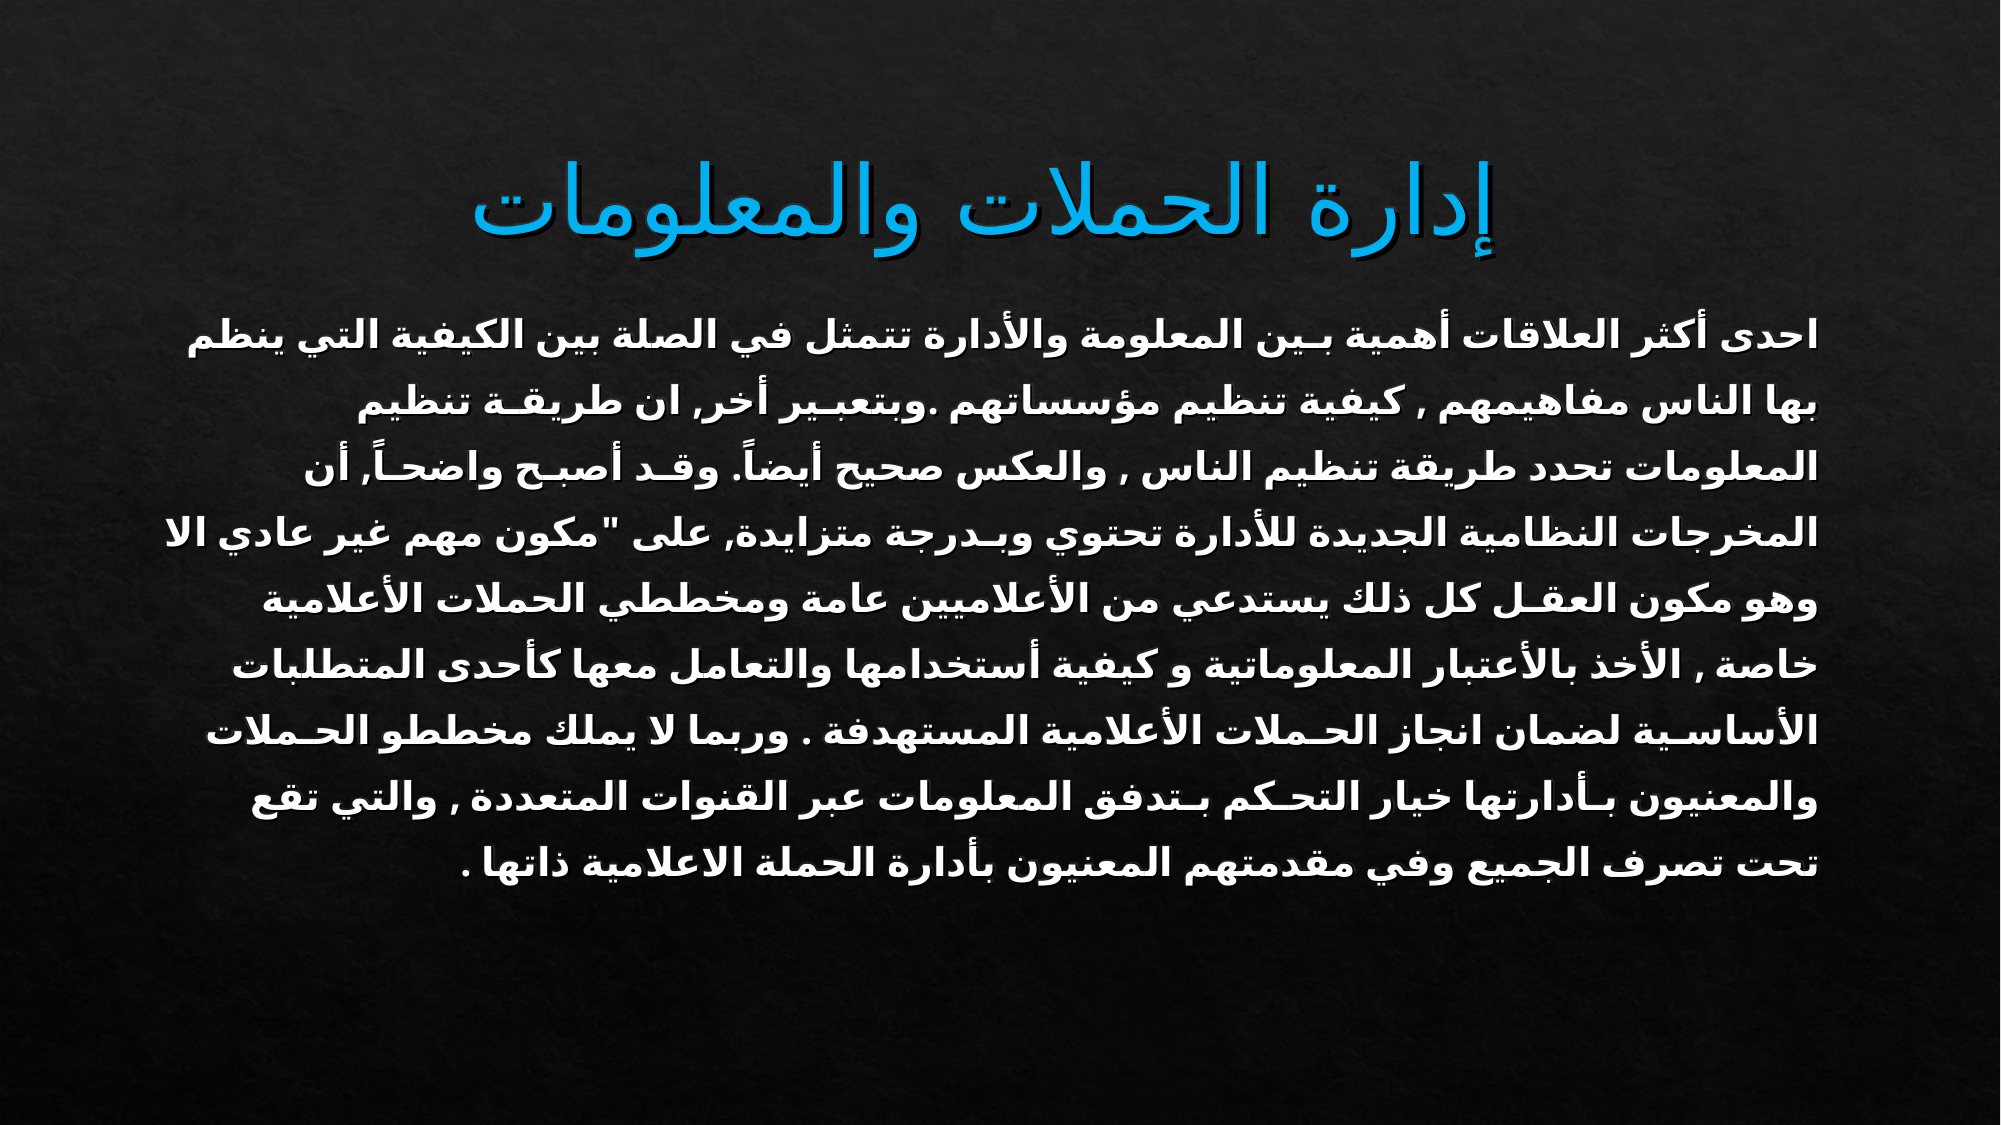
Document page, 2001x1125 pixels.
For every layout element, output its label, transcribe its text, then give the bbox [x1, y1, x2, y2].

list احدى أكثر العلاقات أهمية بـين المعلومة والأدارة تتمثل في الصلة بين الكيفية التي ينظم بها الناس مفاهيمهم , كيفية تنظيم مؤسساتهم .وبتعبـير أخر, ان طريقـة تنظيم المعلومات تحدد طريقة تنظيم الناس , والعكس صحيح أيضاً. وقـد أصبـح واضحـاً, أن المخرجات النظامية الجديدة للأدارة تحتوي وبـدرجة متزايدة, على "مكون مهم غير عادي الا وهو مكون العقـل كل ذلك يستدعي من الأعلاميين عامة ومخططي الحملات الأعلامية خاصة , الأخذ بالأعتبار المعلوماتية و كيفية أستخدامها والتعامل معها كأحدى المتطلبات الأساسـية لضمان انجاز الحـملات الأعلامية المستهدفة . وربما لا يملك مخططو الحـملات والمعنيون بـأدارتها خيار التحـكم بـتدفق المعلومات عبر القنوات المتعددة , والتي تقع تحت تصرف الجميع وفي مقدمتهم المعنيون بأدارة الحملة الاعلامية ذاتها . [149, 282, 1849, 950]
title إدارة الحملات والمعلومات [149, 99, 1849, 282]
